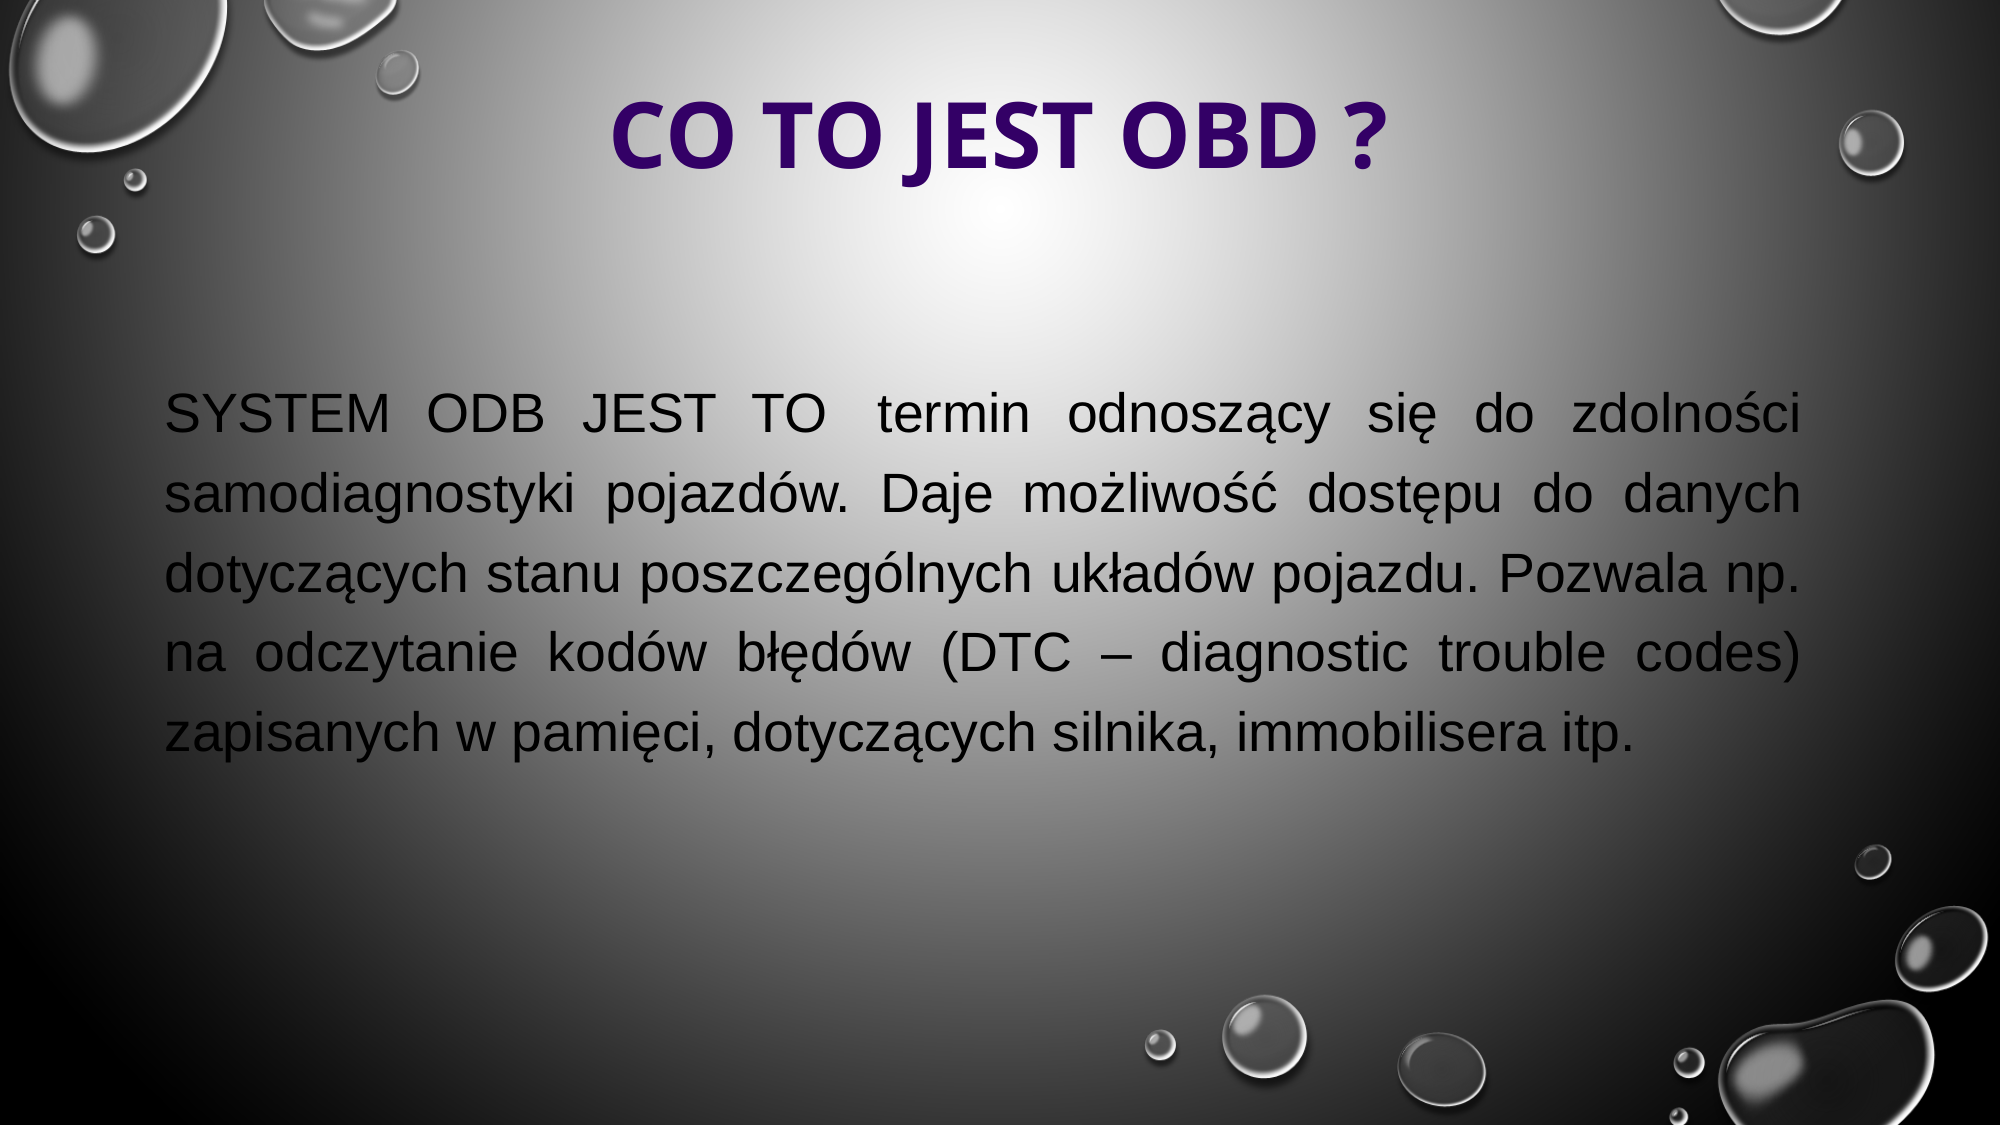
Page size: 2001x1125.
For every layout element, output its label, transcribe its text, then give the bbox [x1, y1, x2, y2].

list SYSTEM ODB JEST TO termin odnoszący się do zdolności samodiagnostyki pojazdów. Daje możliwość dostępu do danych dotyczących stanu poszczególnych układów pojazdu. Pozwala np. na odczytanie kodów błędów (DTC – diagnostic trouble codes) zapisanych w pamięci, dotyczących silnika, immobilisera itp. [149, 357, 1848, 825]
title CO TO JEST OBD ? [149, 82, 1848, 258]
